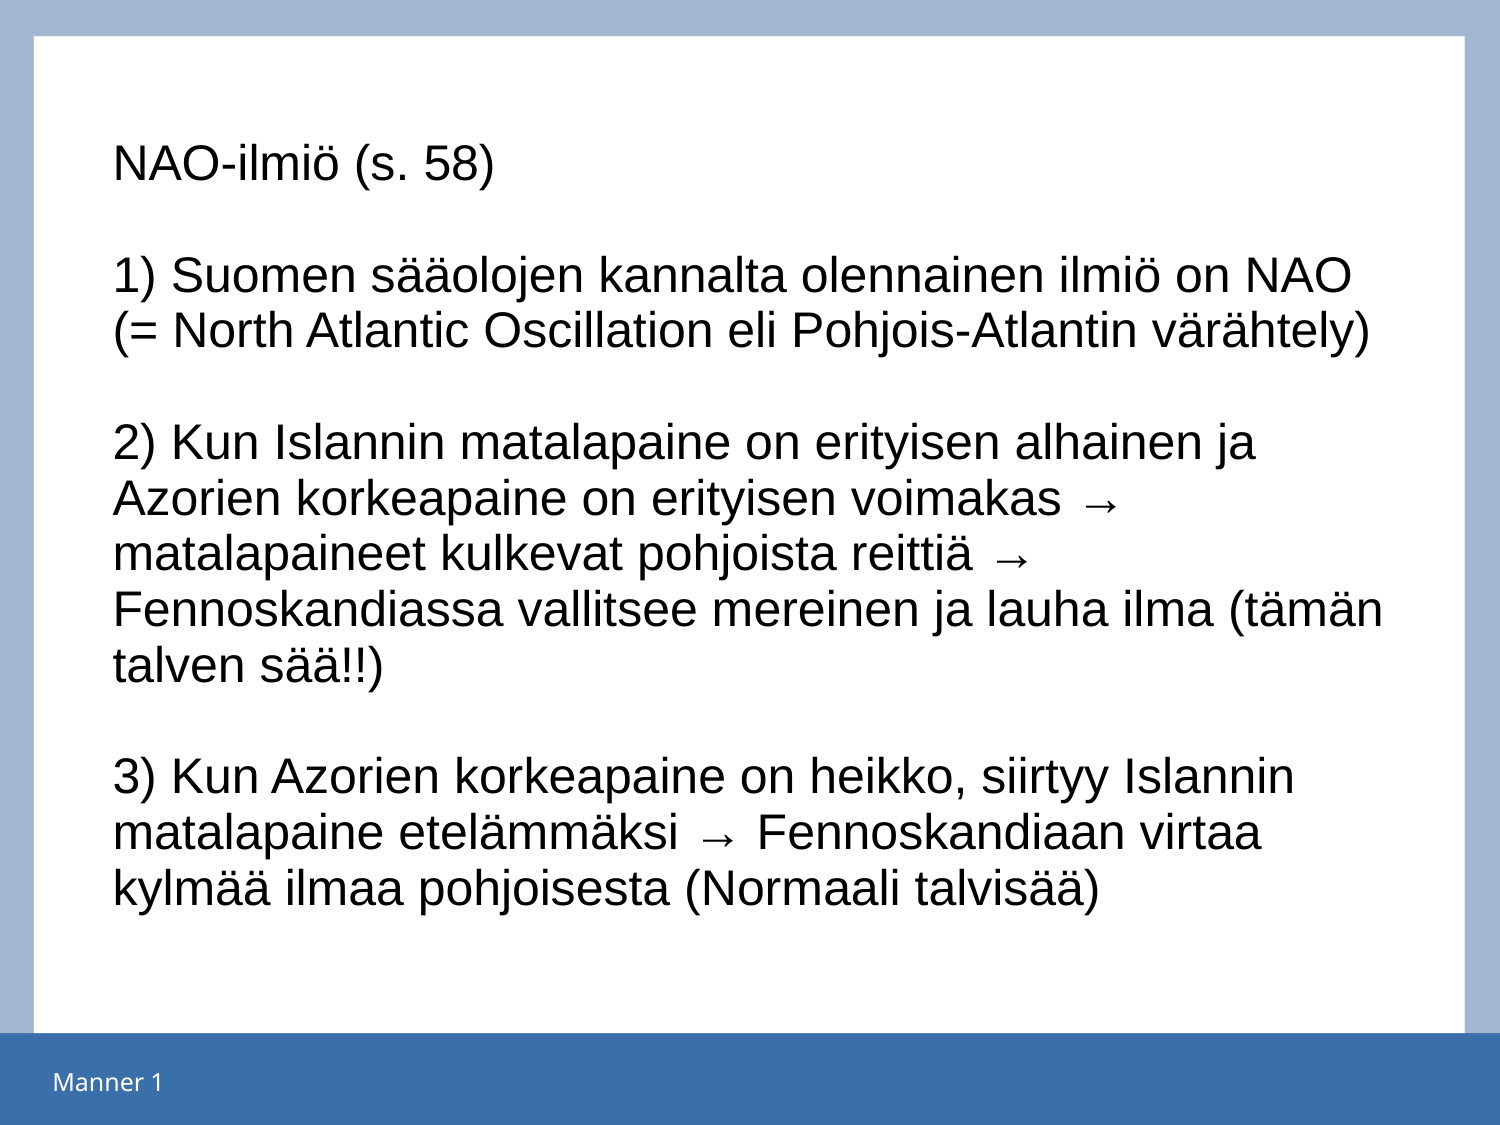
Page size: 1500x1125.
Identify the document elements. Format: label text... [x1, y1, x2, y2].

picture [0, 0, 1500, 1125]
title NAO-ilmiö (s. 58) 1) Suomen sääolojen kannalta olennainen ilmiö on NAO (= North Atlantic Oscillation eli Pohjois-Atlantin värähtely) 2) Kun Islannin matalapaine on erityisen alhainen ja Azorien korkeapaine on erityisen voimakas → matalapaineet kulkevat pohjoista reittiä → Fennoskandiassa vallitsee mereinen ja lauha ilma (tämän talven sää!!) 3) Kun Azorien korkeapaine on heikko, siirtyy Islannin matalapaine etelämmäksi → Fennoskandiaan virtaa kylmää ilmaa pohjoisesta (Normaali talvisää) [112, 70, 1388, 981]
